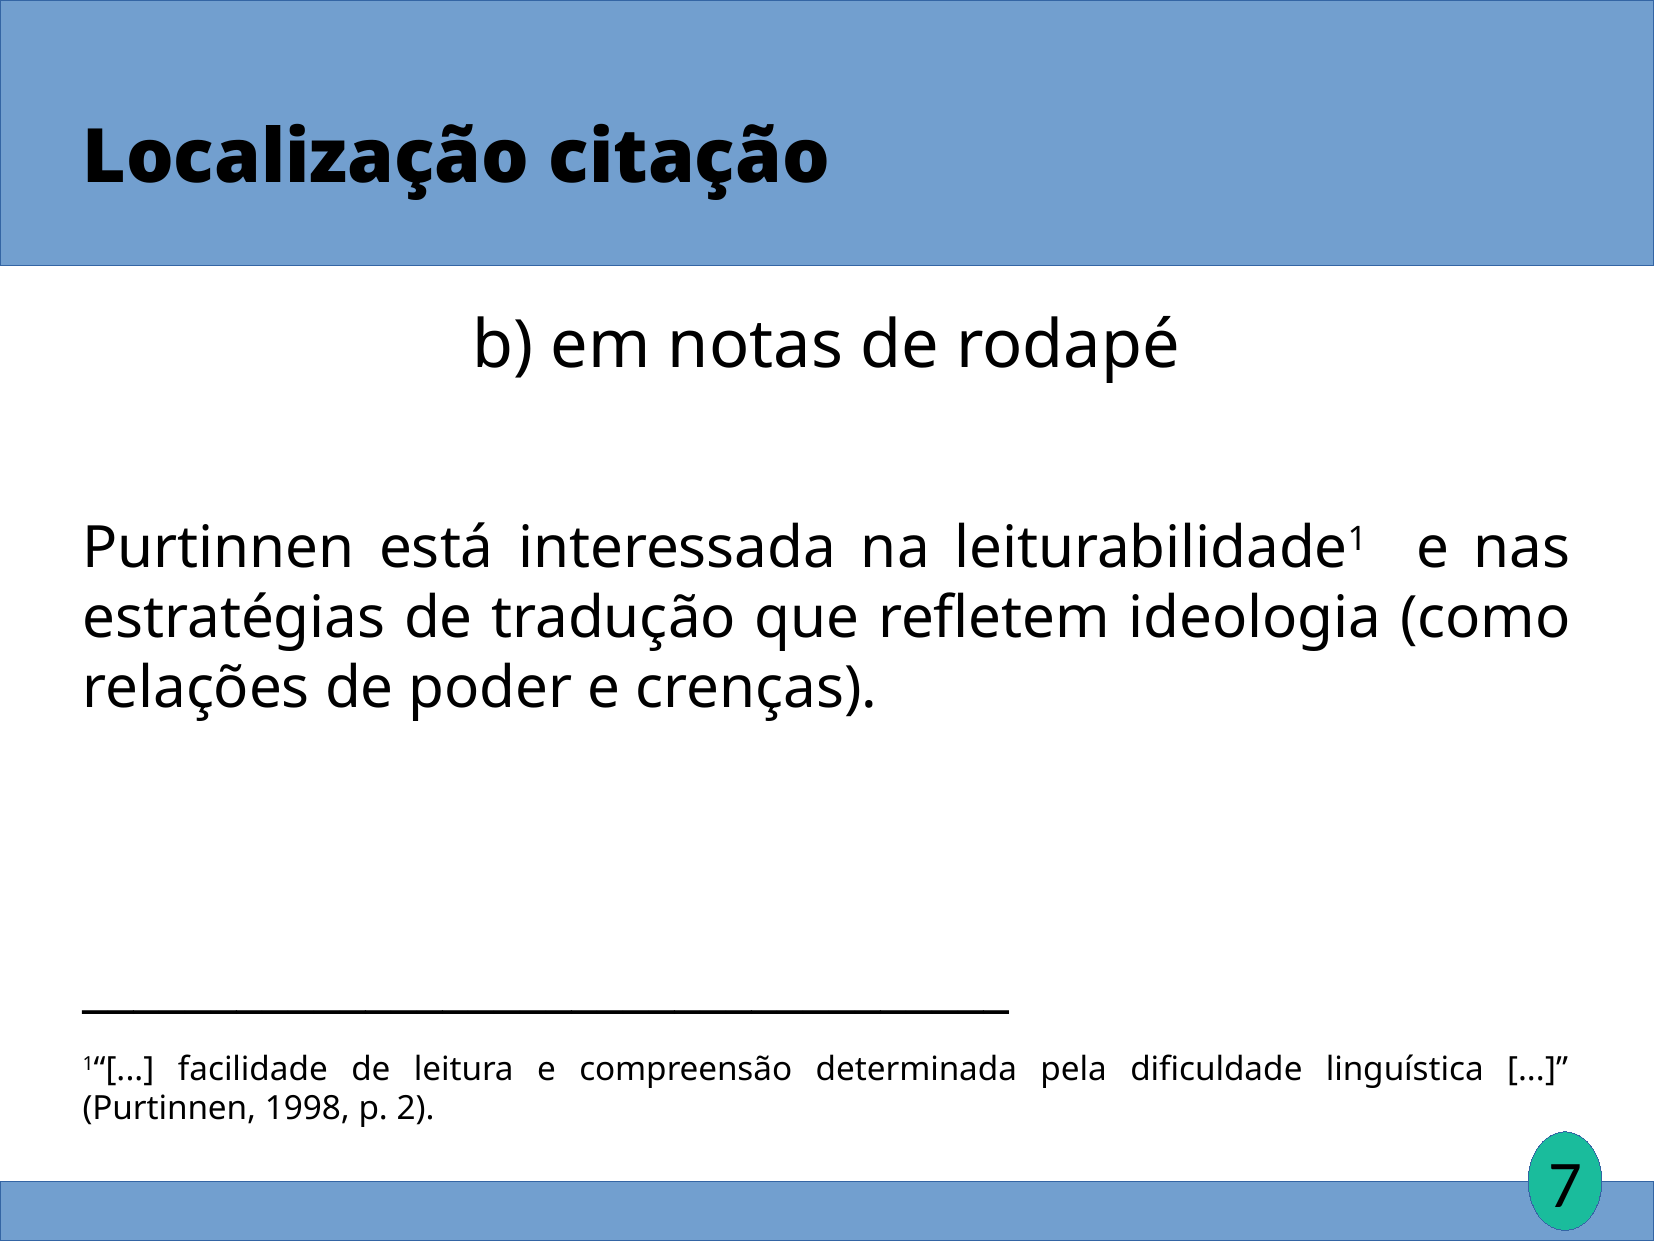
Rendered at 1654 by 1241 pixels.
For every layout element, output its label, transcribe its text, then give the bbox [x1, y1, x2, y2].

title Localização citação [82, 56, 1571, 250]
subtitle b) em notas de rodapé Purtinnen está interessada na leiturabilidade1 e nas estratégias de tradução que refletem ideologia (como relações de poder e crenças). ____________________________________ 1“[...] facilidade de leitura e compreensão determinada pela dificuldade linguística [...]” (Purtinnen, 1998, p. 2). [82, 425, 1571, 1003]
